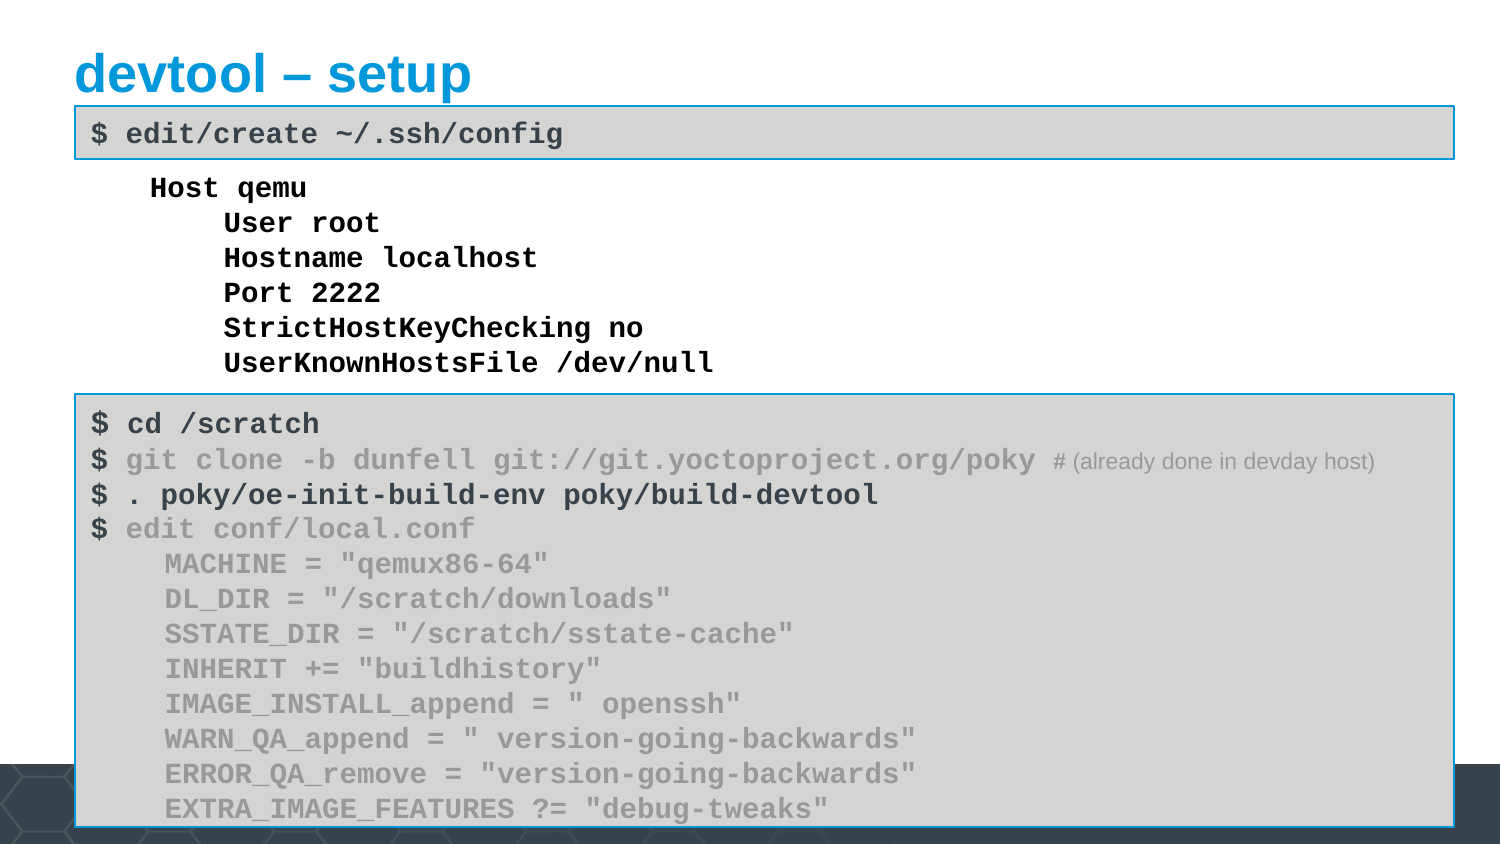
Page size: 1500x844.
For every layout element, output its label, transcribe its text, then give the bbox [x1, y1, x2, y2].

text_box $ edit/create ~/.ssh/config [74, 105, 1455, 159]
text_box $ cd /scratch $ git clone -b dunfell git://git.yoctoproject.org/poky # (already done in devday host) $ . poky/oe-init-build-env poky/build-devtool $ edit conf/local.conf MACHINE = "qemux86-64" DL_DIR = "/scratch/downloads" SSTATE_DIR = "/scratch/sstate-cache" INHERIT += "buildhistory" IMAGE_INSTALL_append = " openssh" WARN_QA_append = " version-going-backwards" ERROR_QA_remove = "version-going-backwards" EXTRA_IMAGE_FEATURES ?= "debug-tweaks" [74, 394, 1455, 827]
text_box Host qemu User root Hostname localhost Port 2222 StrictHostKeyChecking no UserKnownHostsFile /dev/null [135, 160, 1075, 364]
text_box devtool – setup [74, 50, 1424, 105]
picture [0, 0, 1500, 844]
